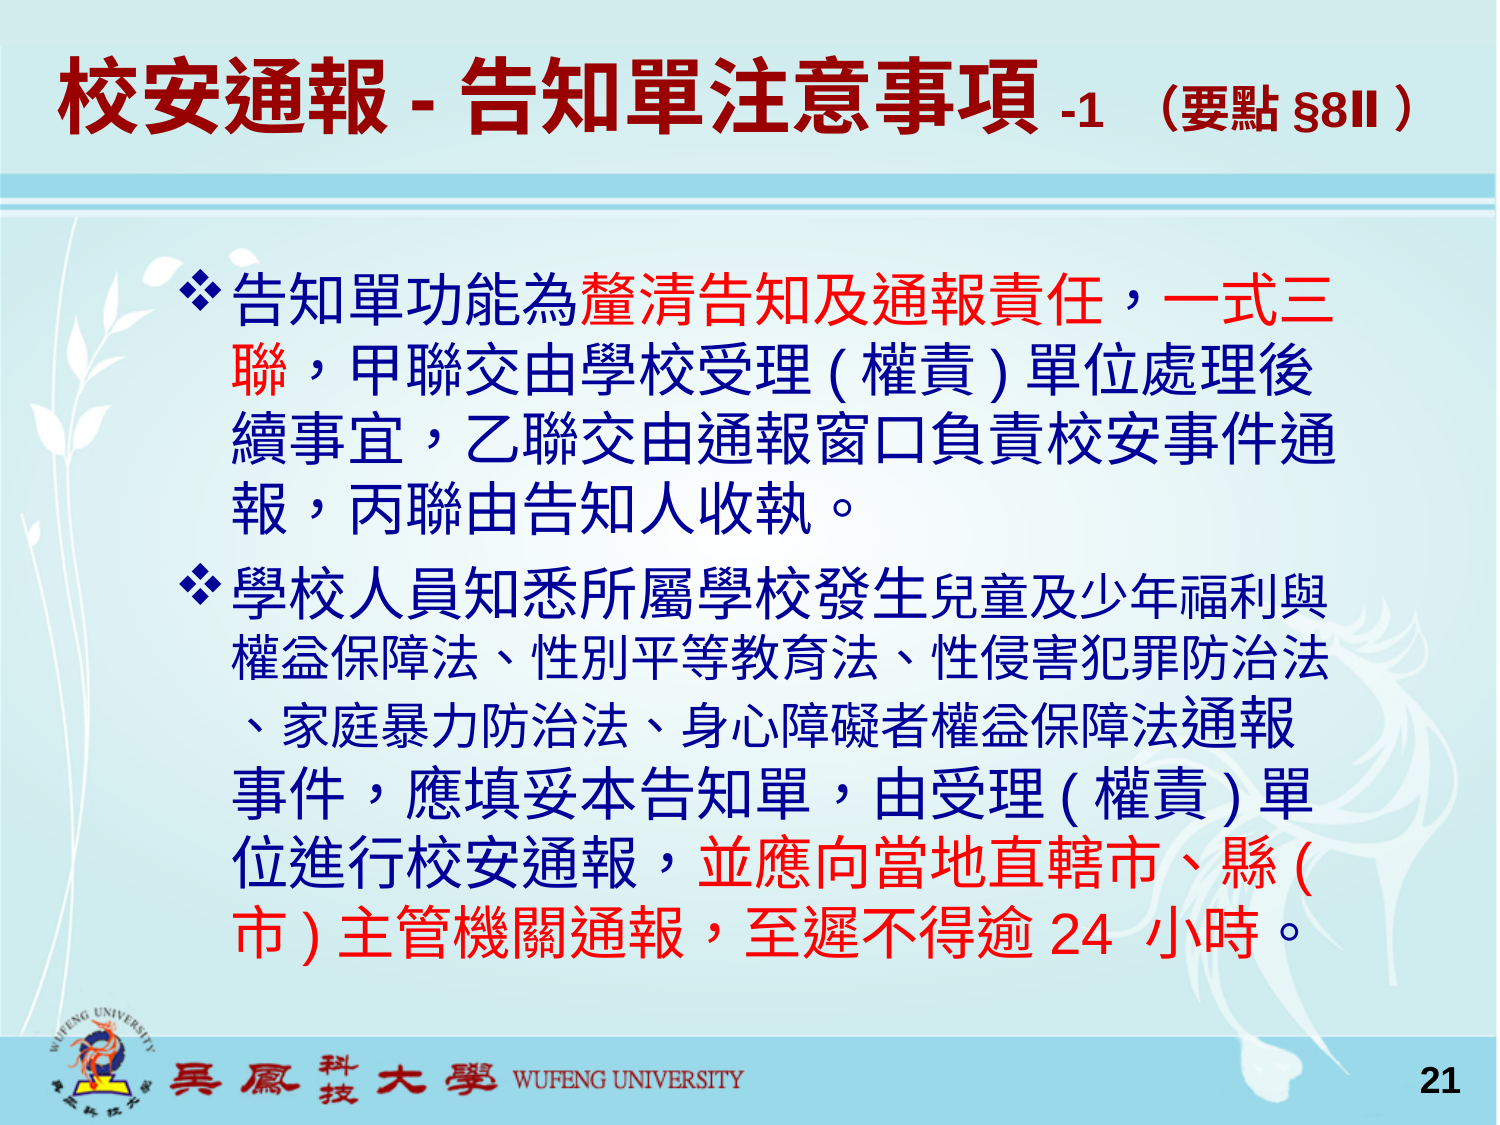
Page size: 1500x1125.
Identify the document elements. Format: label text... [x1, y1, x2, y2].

list 告知單功能為釐清告知及通報責任，一式三聯，甲聯交由學校受理(權責)單位處理後續事宜，乙聯交由通報窗口負責校安事件通報，丙聯由告知人收執。 學校人員知悉所屬學校發生兒童及少年福利與權益保障法、性別平等教育法、性侵害犯罪防治法、家庭暴力防治法、身心障礙者權益保障法通報事件，應填妥本告知單，由受理(權責)單位進行校安通報，並應向當地直轄市、縣(市)主管機關通報，至遲不得逾24 小時。 [159, 255, 1365, 998]
title 校安通報-告知單注意事項-1 （要點§8Ⅱ） [0, 0, 1500, 188]
text_box <number> [1126, 1048, 1477, 1125]
picture [0, 188, 1500, 1125]
